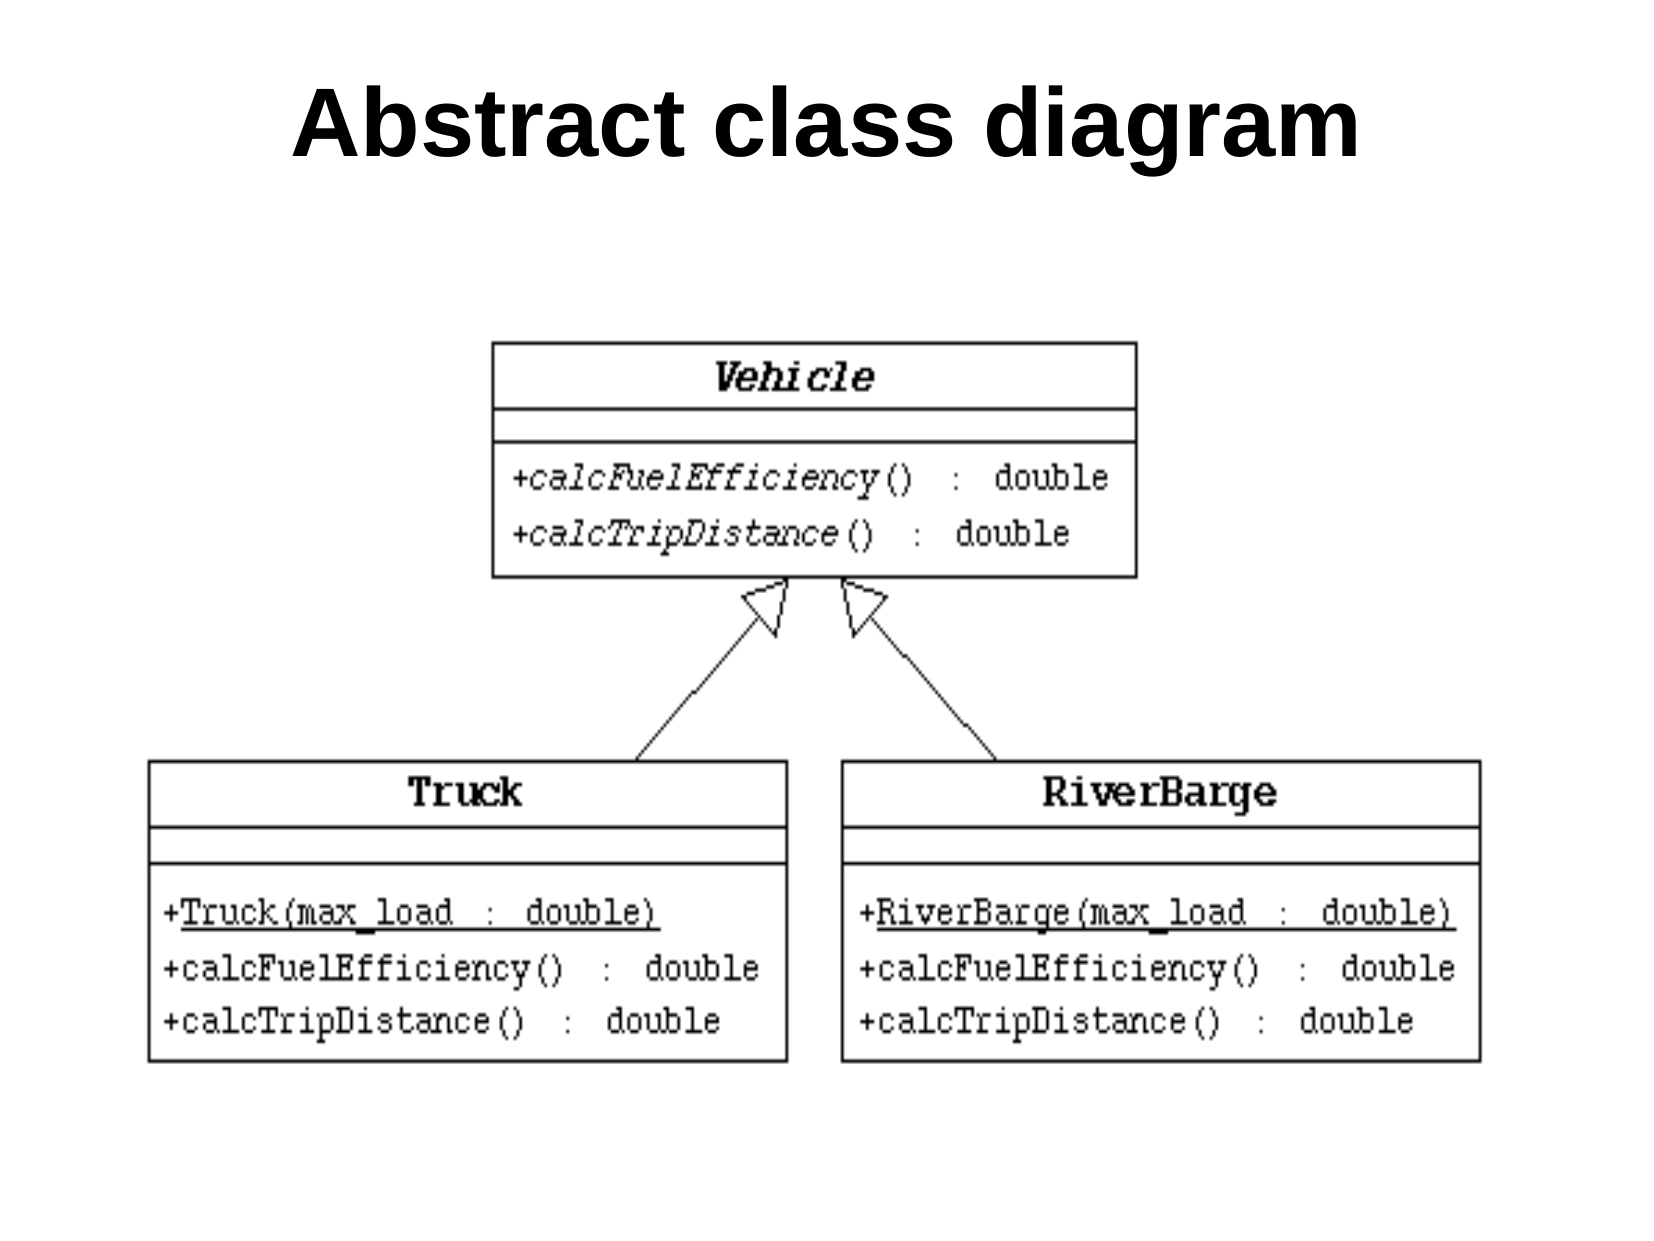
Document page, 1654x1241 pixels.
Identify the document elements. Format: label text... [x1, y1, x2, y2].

title Abstract class diagram [82, 49, 1571, 196]
picture [82, 290, 1524, 1087]
